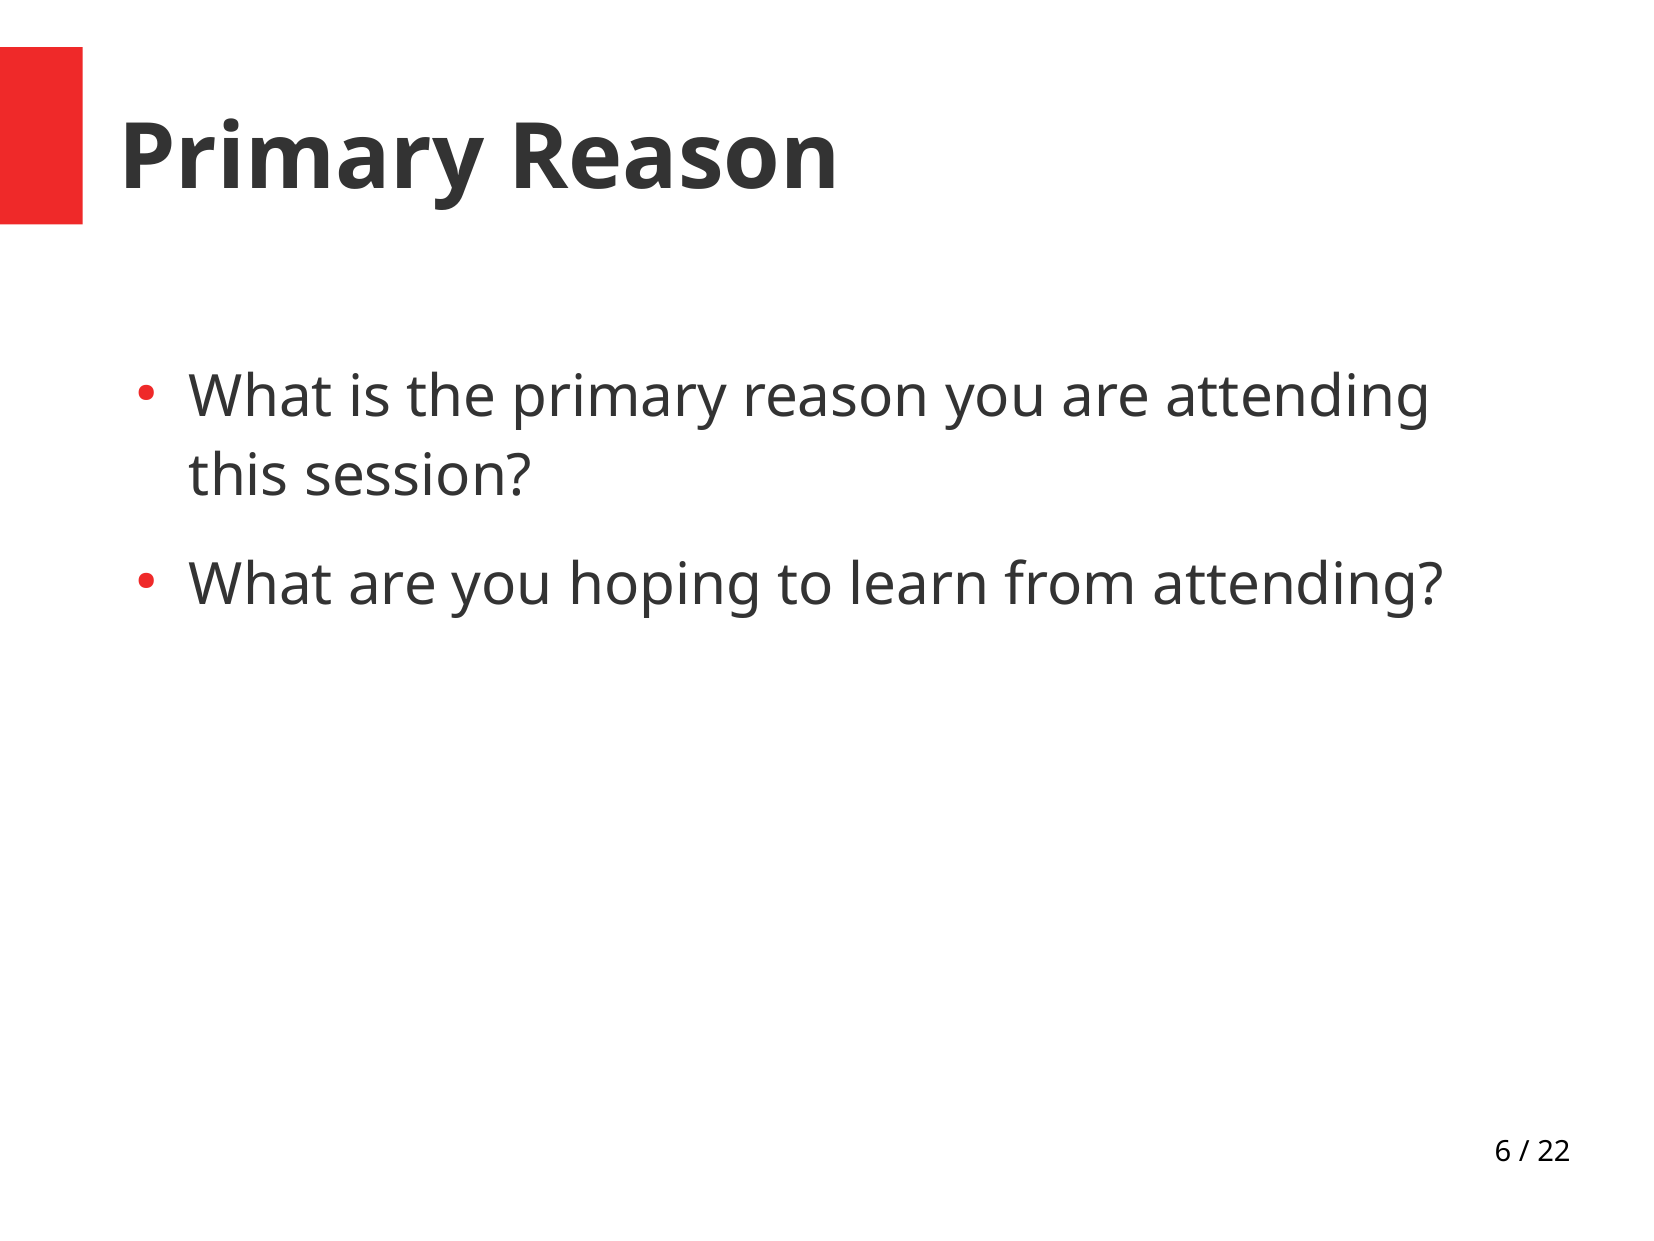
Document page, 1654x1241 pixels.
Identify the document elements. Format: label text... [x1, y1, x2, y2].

list What is the primary reason you are attending this session? What are you hoping to learn from attending? [118, 354, 1536, 1074]
title Primary Reason [118, 49, 1571, 257]
